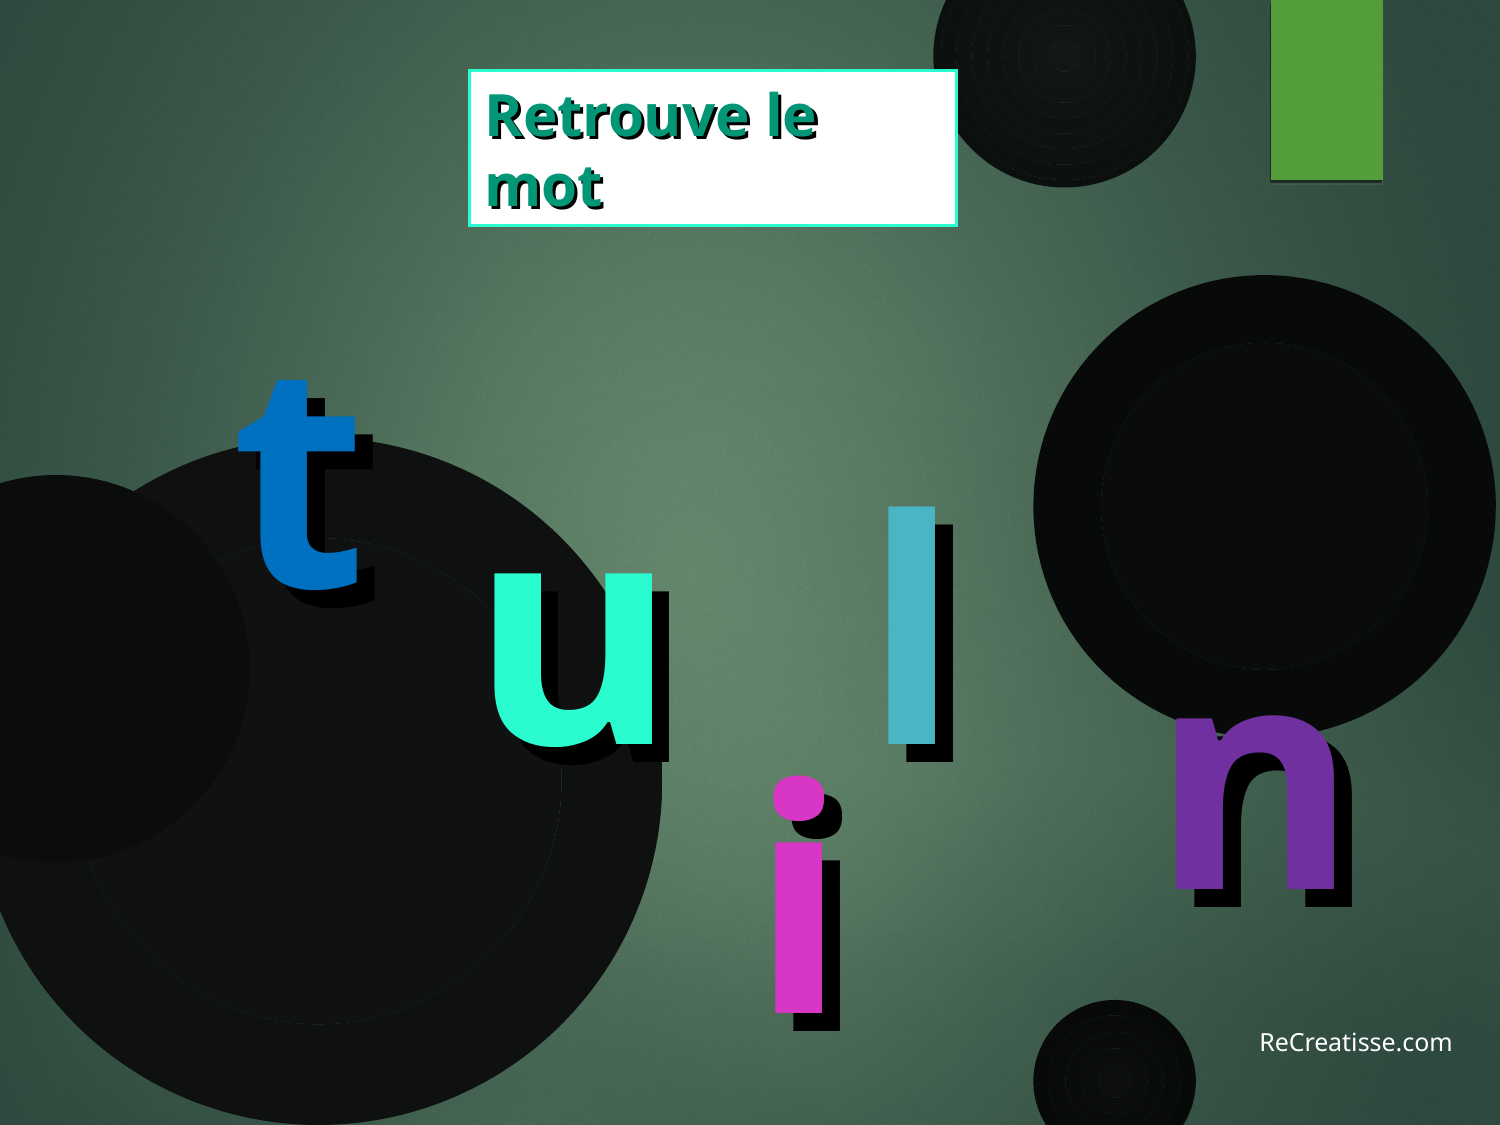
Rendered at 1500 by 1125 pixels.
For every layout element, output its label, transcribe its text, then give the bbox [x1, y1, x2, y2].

text_box t [217, 268, 383, 658]
text_box n [1137, 570, 1373, 960]
text_box u [456, 425, 691, 815]
text_box ReCreatisse.com [1244, 1019, 1468, 1064]
text_box l [849, 425, 975, 815]
text_box i [737, 694, 862, 1084]
text_box Retrouve le mot [469, 71, 956, 226]
